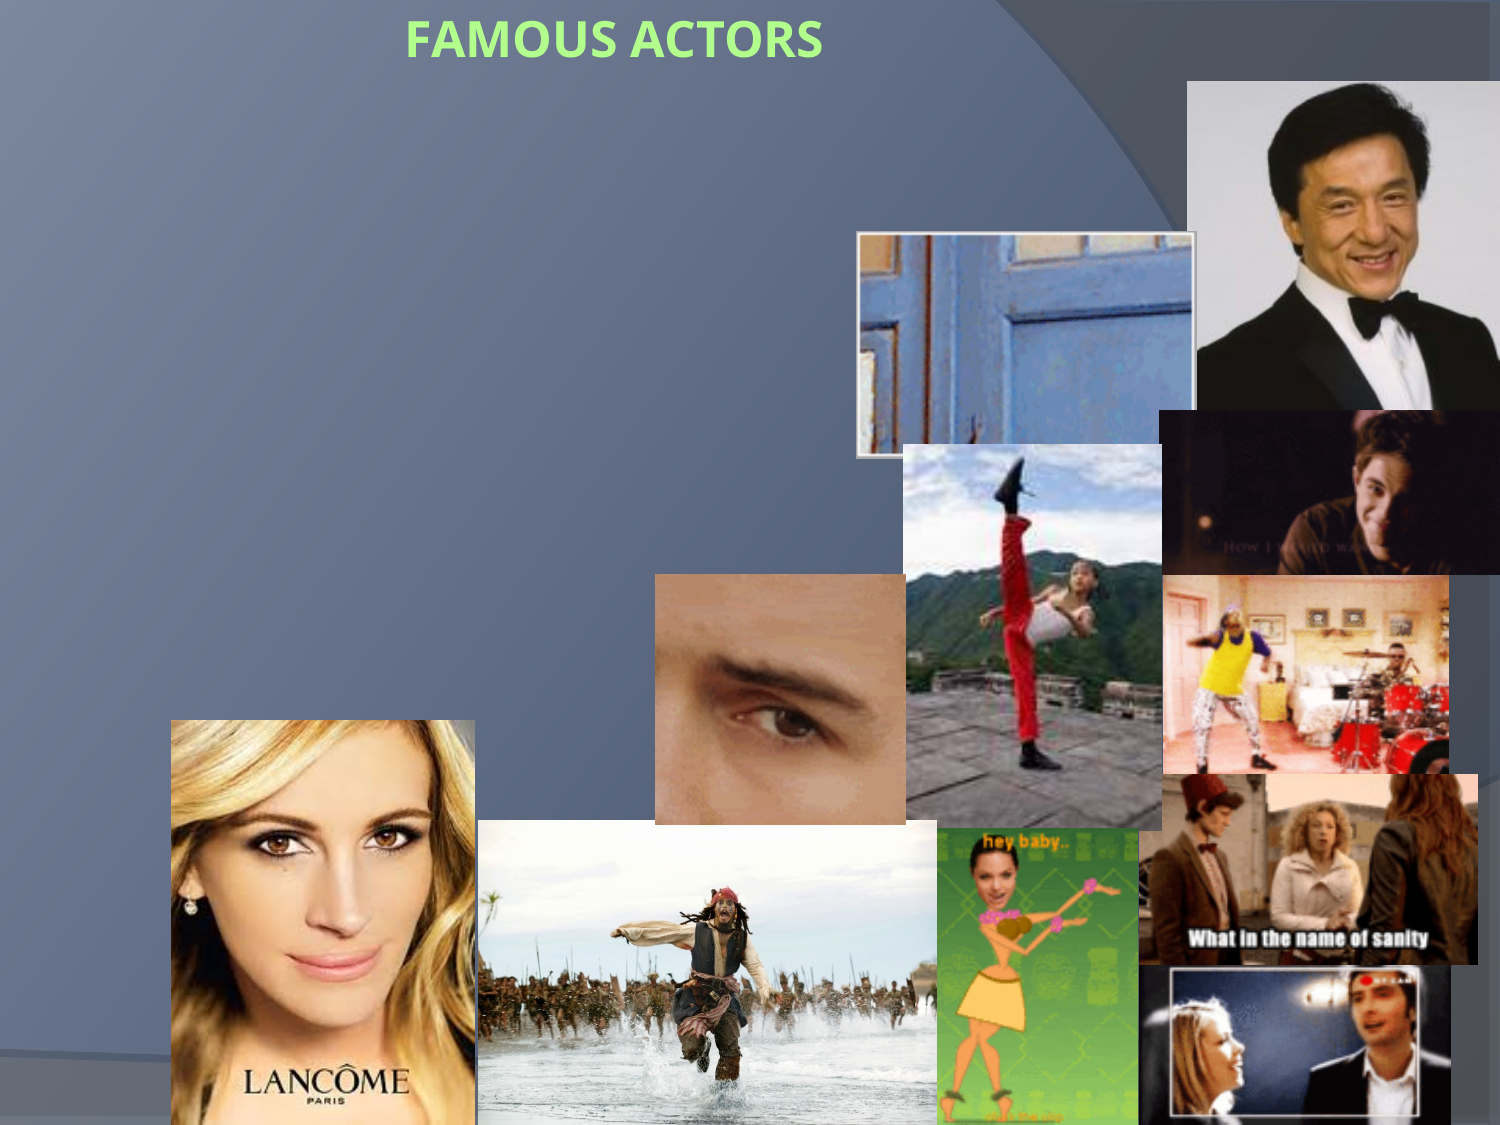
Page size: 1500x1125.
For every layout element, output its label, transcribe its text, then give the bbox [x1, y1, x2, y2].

picture [478, 81, 1500, 1125]
title Famous actors [58, 0, 832, 188]
picture [171, 720, 475, 1125]
